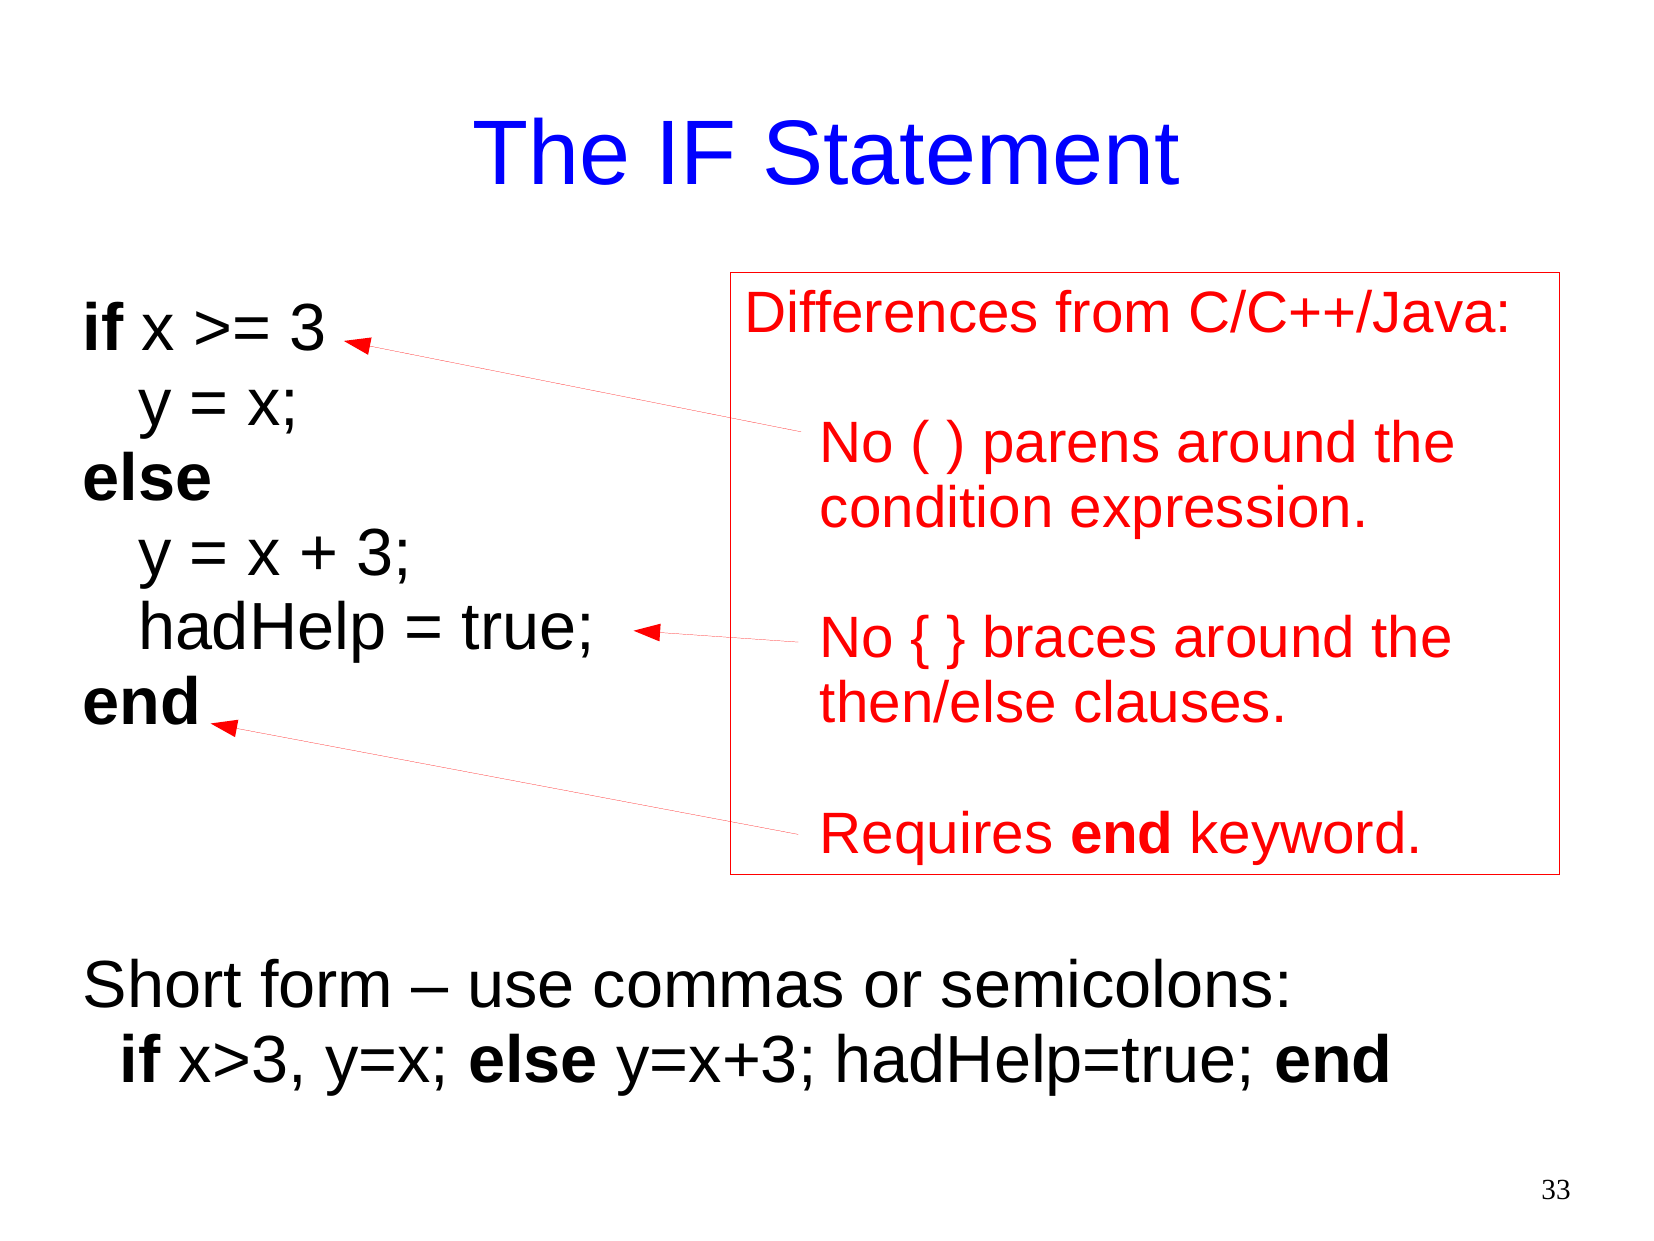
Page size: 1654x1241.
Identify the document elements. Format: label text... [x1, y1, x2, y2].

text_box Differences from C/C++/Java: No ( ) parens around the condition expression. No { } braces around the then/else clauses. Requires end keyword. [730, 272, 1560, 875]
title The IF Statement [82, 49, 1571, 257]
list if x >= 3 y = x; else y = x + 3; hadHelp = true; end Short form – use commas or semicolons: if x>3, y=x; else y=x+3; hadHelp=true; end [82, 290, 1571, 1097]
